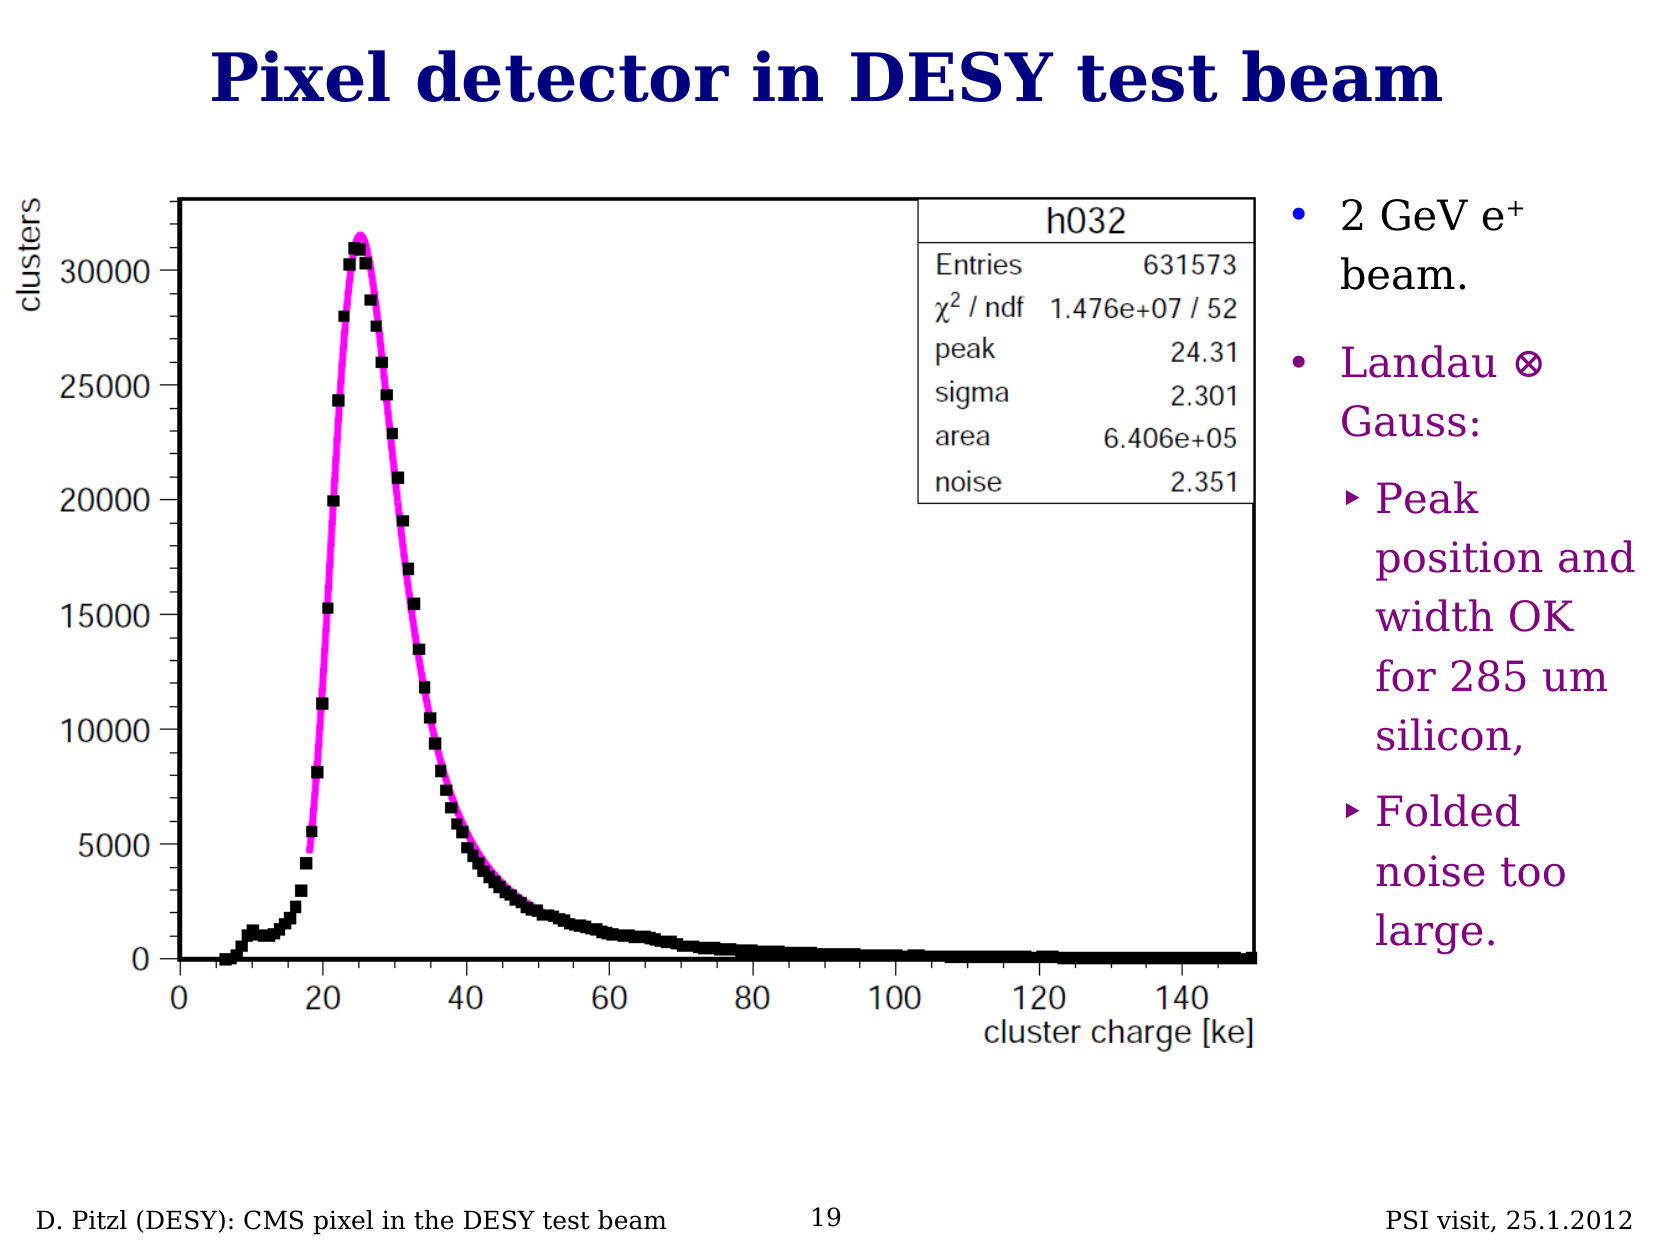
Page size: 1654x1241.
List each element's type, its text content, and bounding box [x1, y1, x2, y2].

title Pixel detector in DESY test beam [121, 32, 1534, 124]
list 2 GeV e+ beam. Landau ⊗ Gauss: Peak position and width OK for 285 um silicon, Folded noise too large. [1286, 180, 1639, 946]
picture [5, 181, 1287, 1058]
